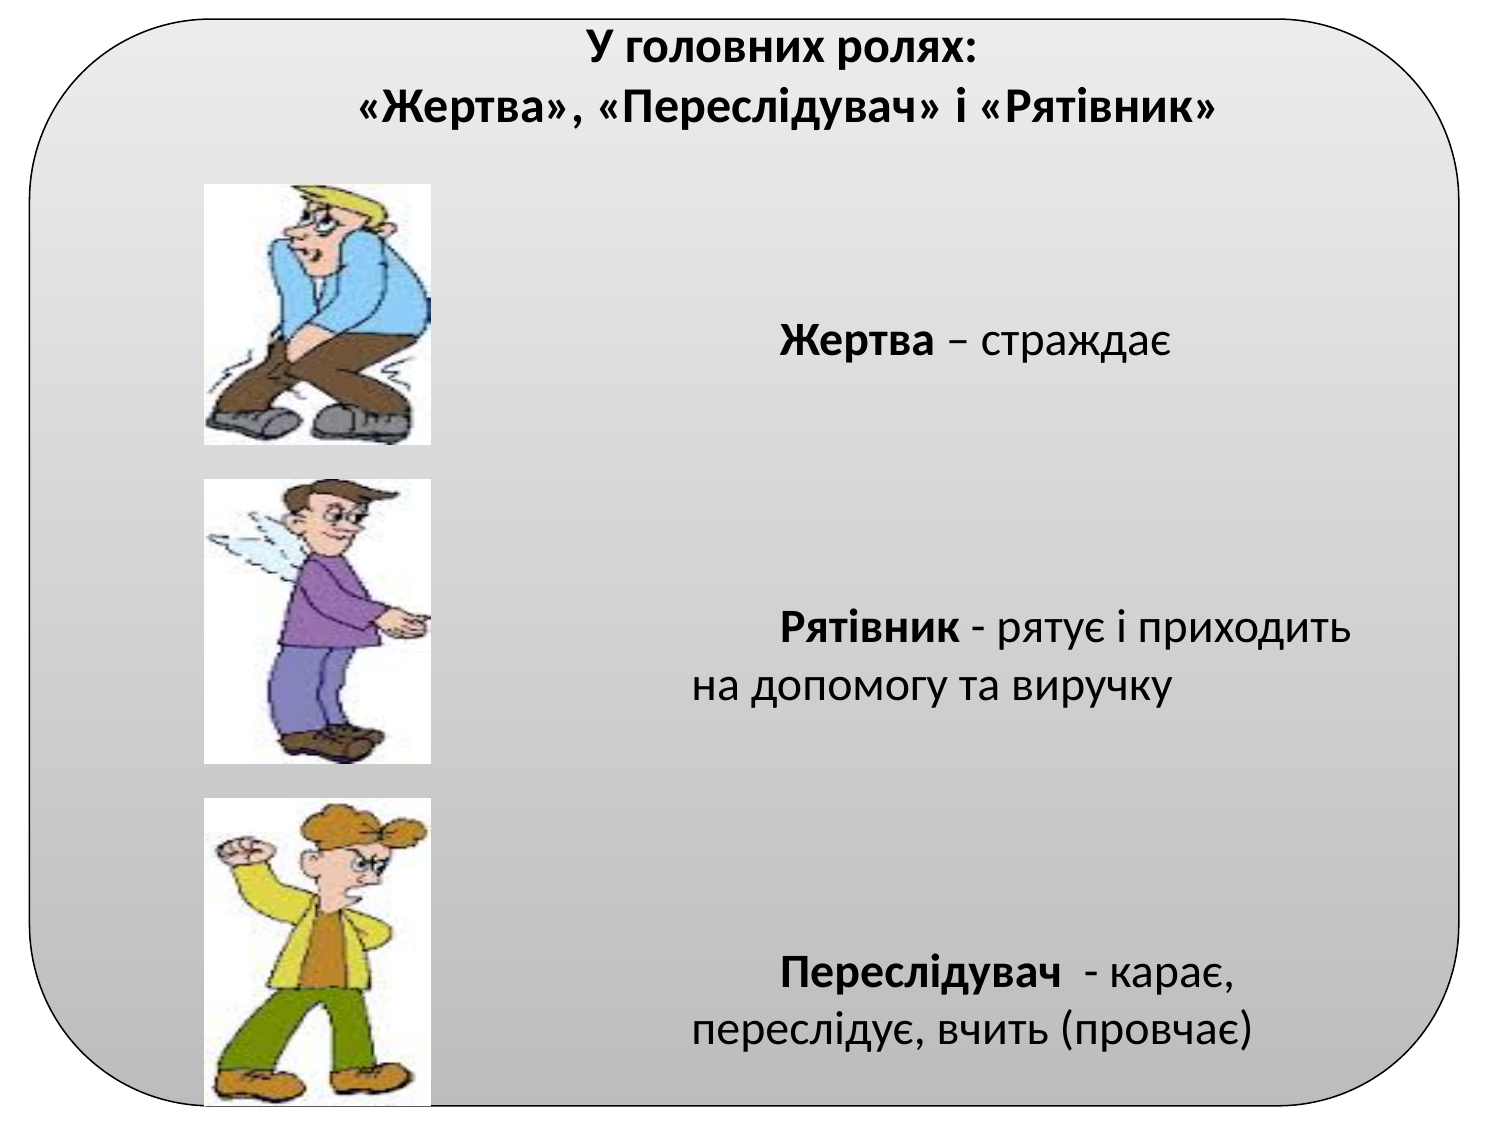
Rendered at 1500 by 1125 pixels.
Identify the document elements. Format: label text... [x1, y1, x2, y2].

text_box У головних ролях: «Жертва», «Переслідувач» і «Рятівник» Жертва – страждає Рятівник - рятує і приходить на допомогу та виручку Переслідувач - карає, переслідує, вчить (провчає) [29, 19, 1459, 1106]
picture [204, 184, 431, 445]
picture [204, 798, 431, 1106]
picture [204, 479, 431, 764]
